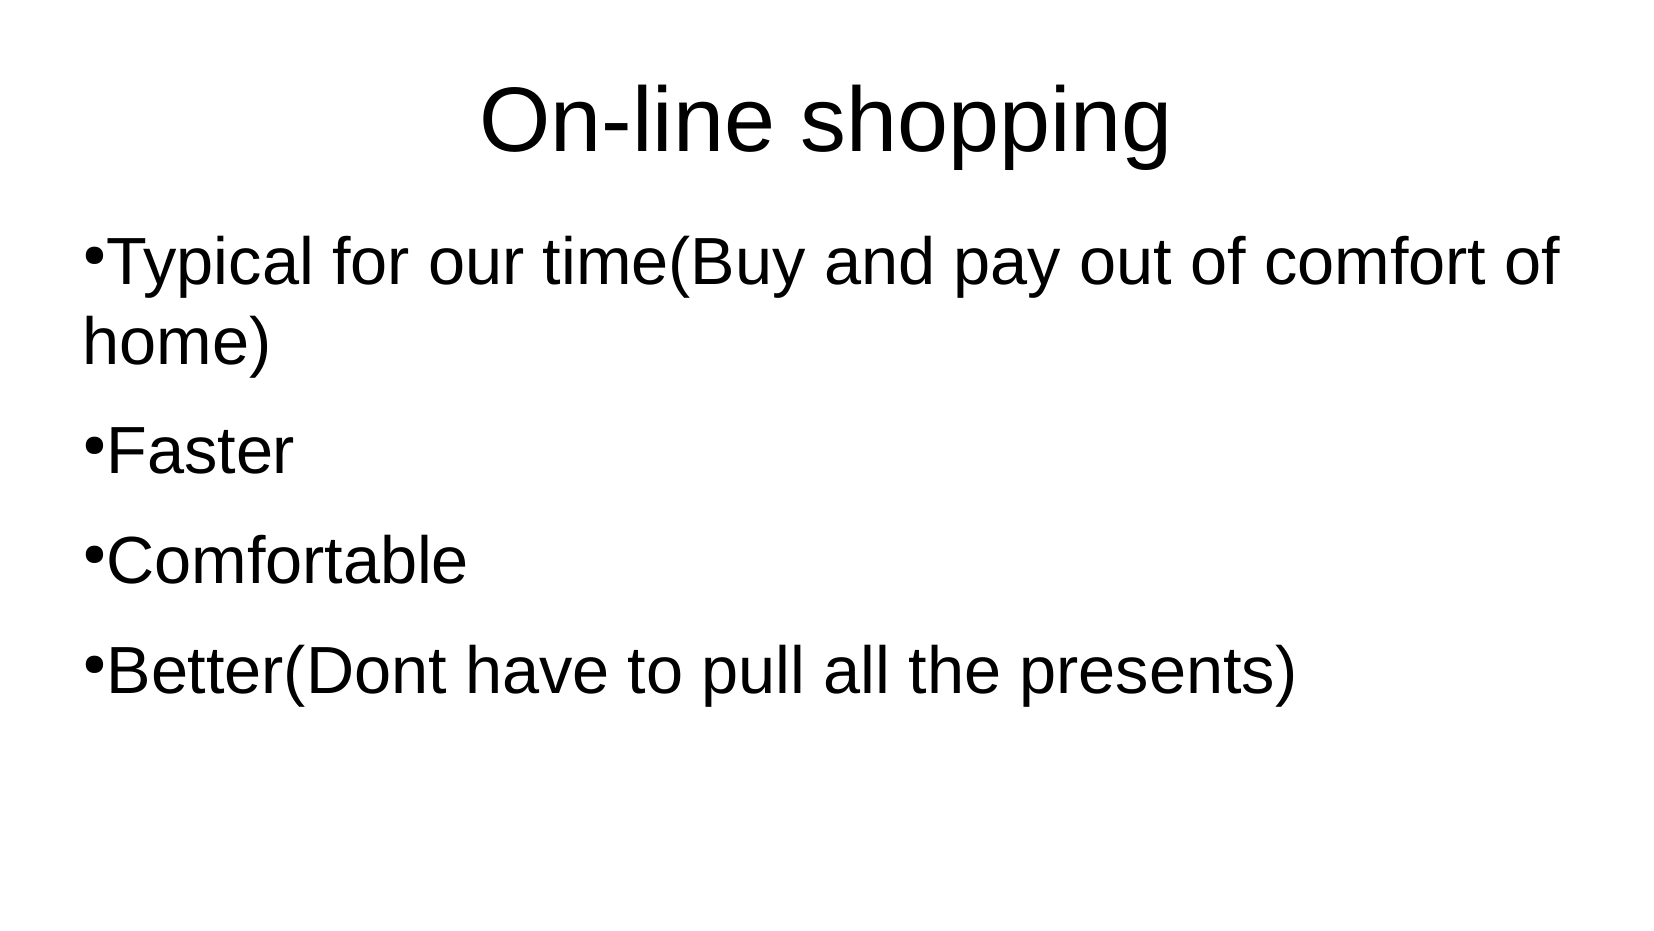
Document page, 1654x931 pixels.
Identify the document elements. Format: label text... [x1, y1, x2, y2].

title On-line shopping [82, 37, 1571, 193]
list Typical for our time(Buy and pay out of comfort of home) Faster Comfortable Better(Dont have to pull all the presents) [82, 217, 1571, 758]
